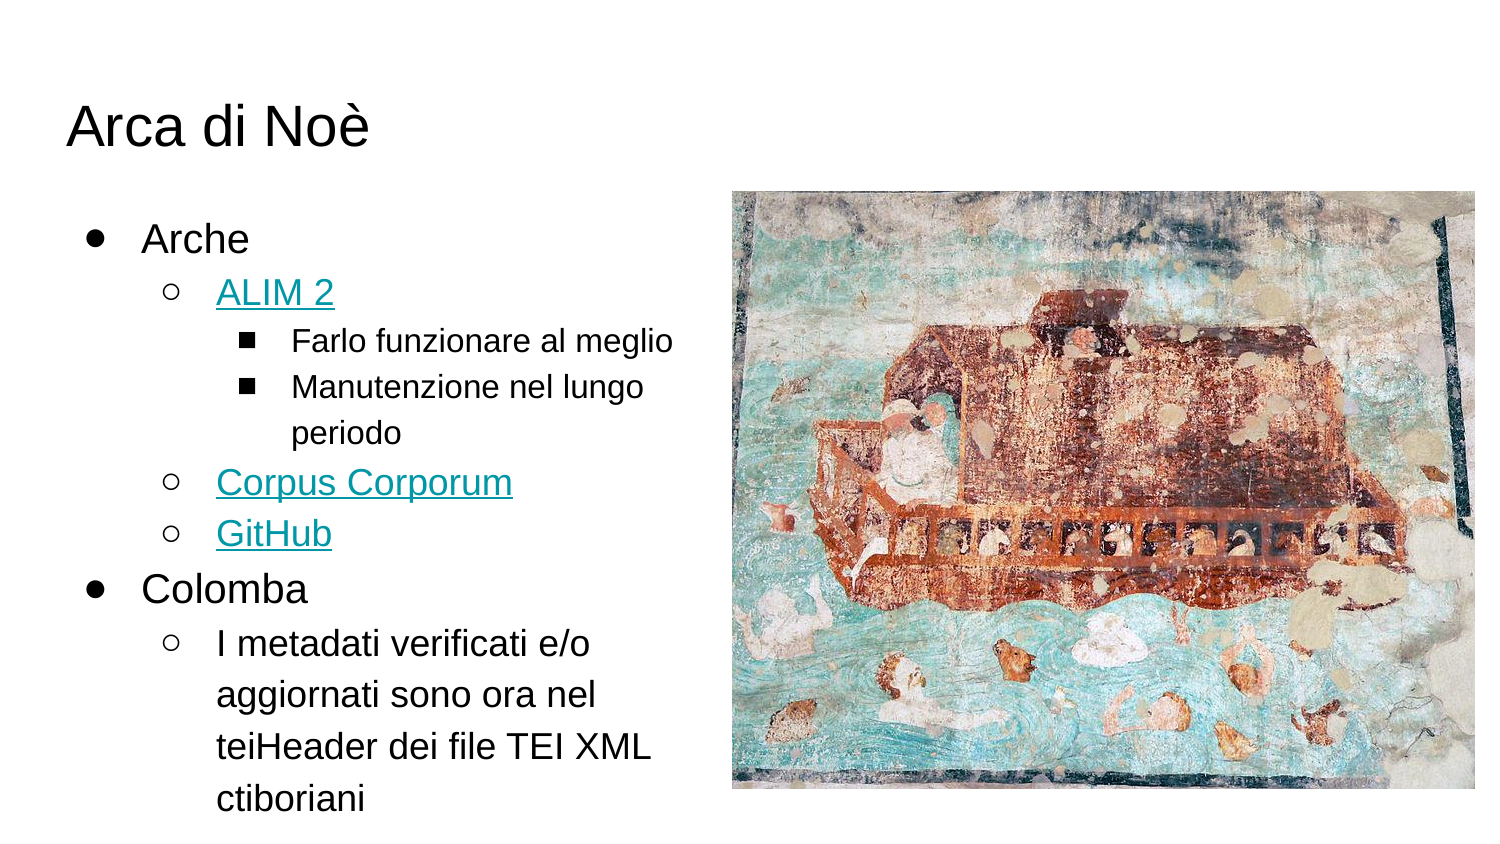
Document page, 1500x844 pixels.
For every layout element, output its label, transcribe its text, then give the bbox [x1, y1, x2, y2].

list Arche ALIM 2 Farlo funzionare al meglio Manutenzione nel lungo periodo Corpus Corporum GitHub Colomba I metadati verificati e/o aggiornati sono ora nel teiHeader dei file TEI XML ctiboriani [51, 189, 714, 799]
picture [732, 191, 1475, 789]
title Arca di Noè [51, 72, 1449, 167]
